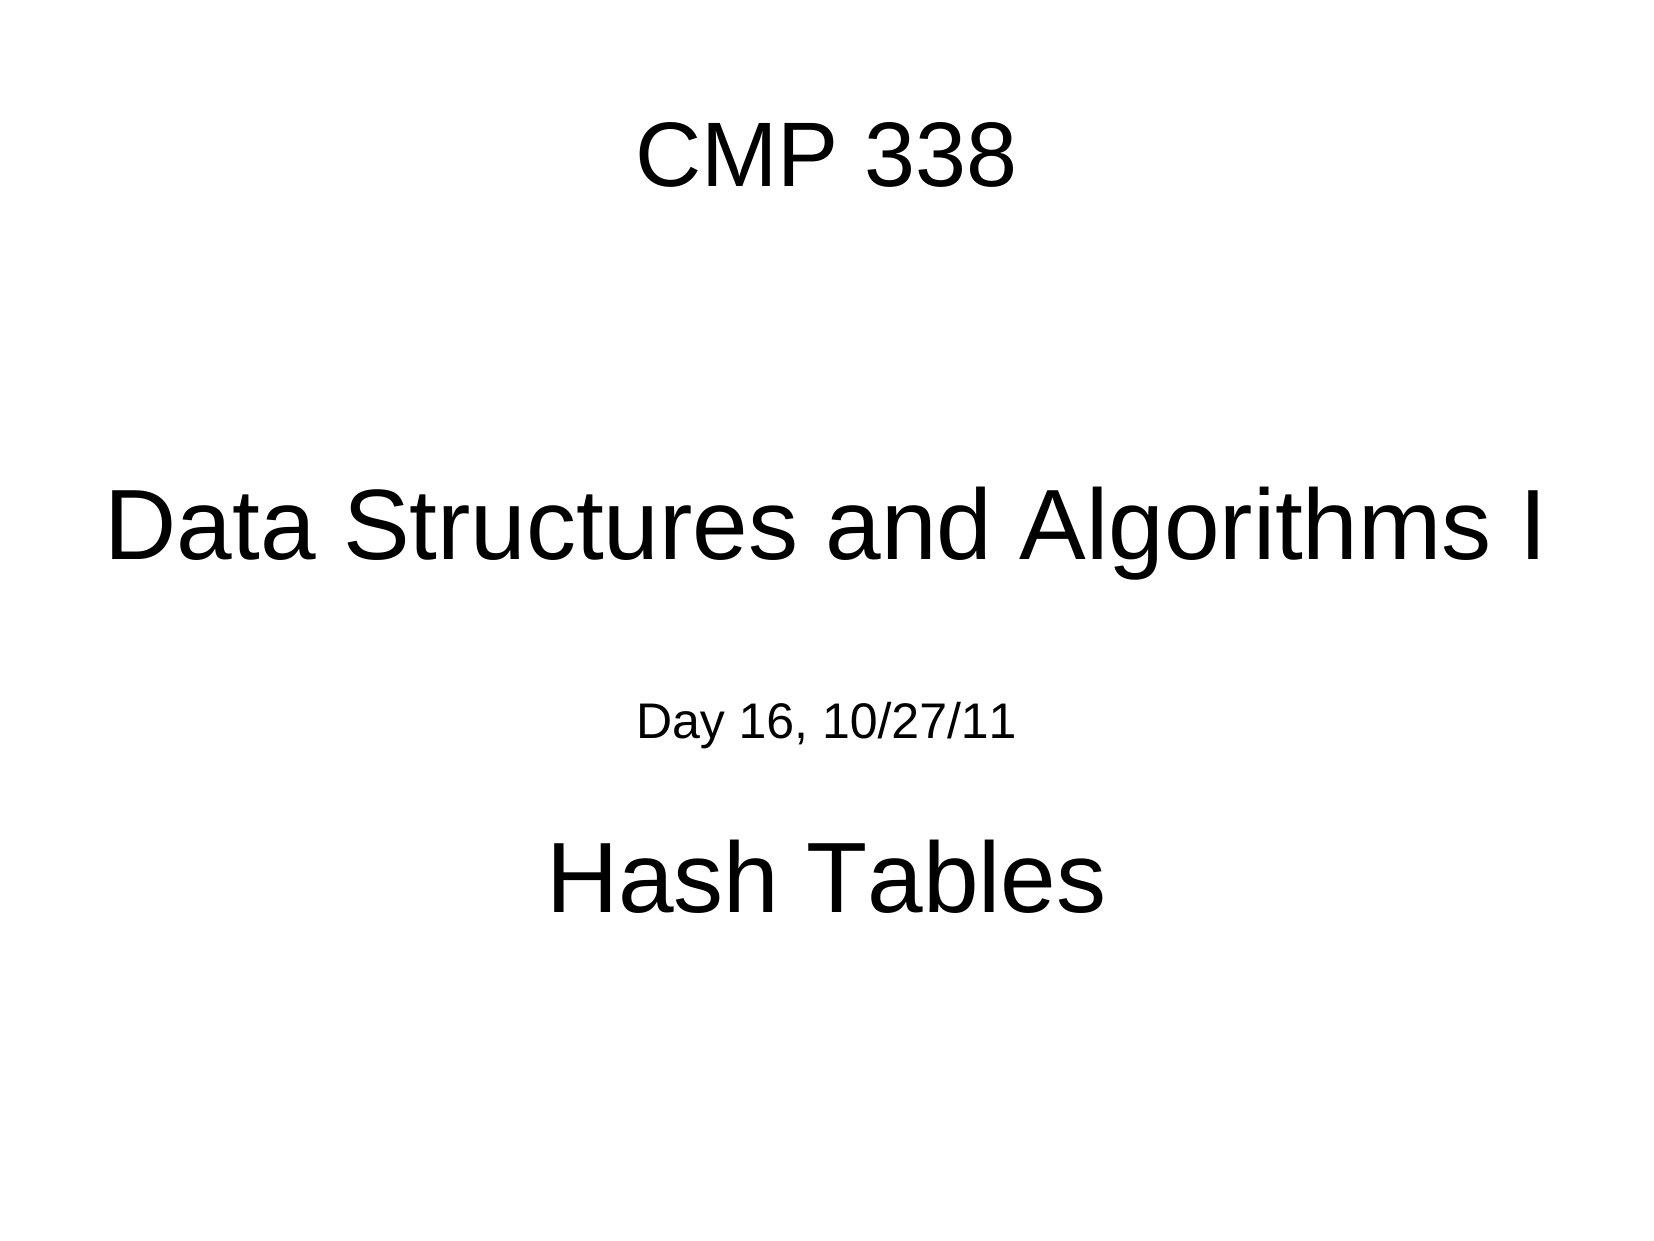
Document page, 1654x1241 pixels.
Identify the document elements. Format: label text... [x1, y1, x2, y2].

subtitle Data Structures and Algorithms I Day 16, 10/27/11 Hash Tables [82, 290, 1571, 1109]
title CMP 338 [82, 49, 1571, 257]
